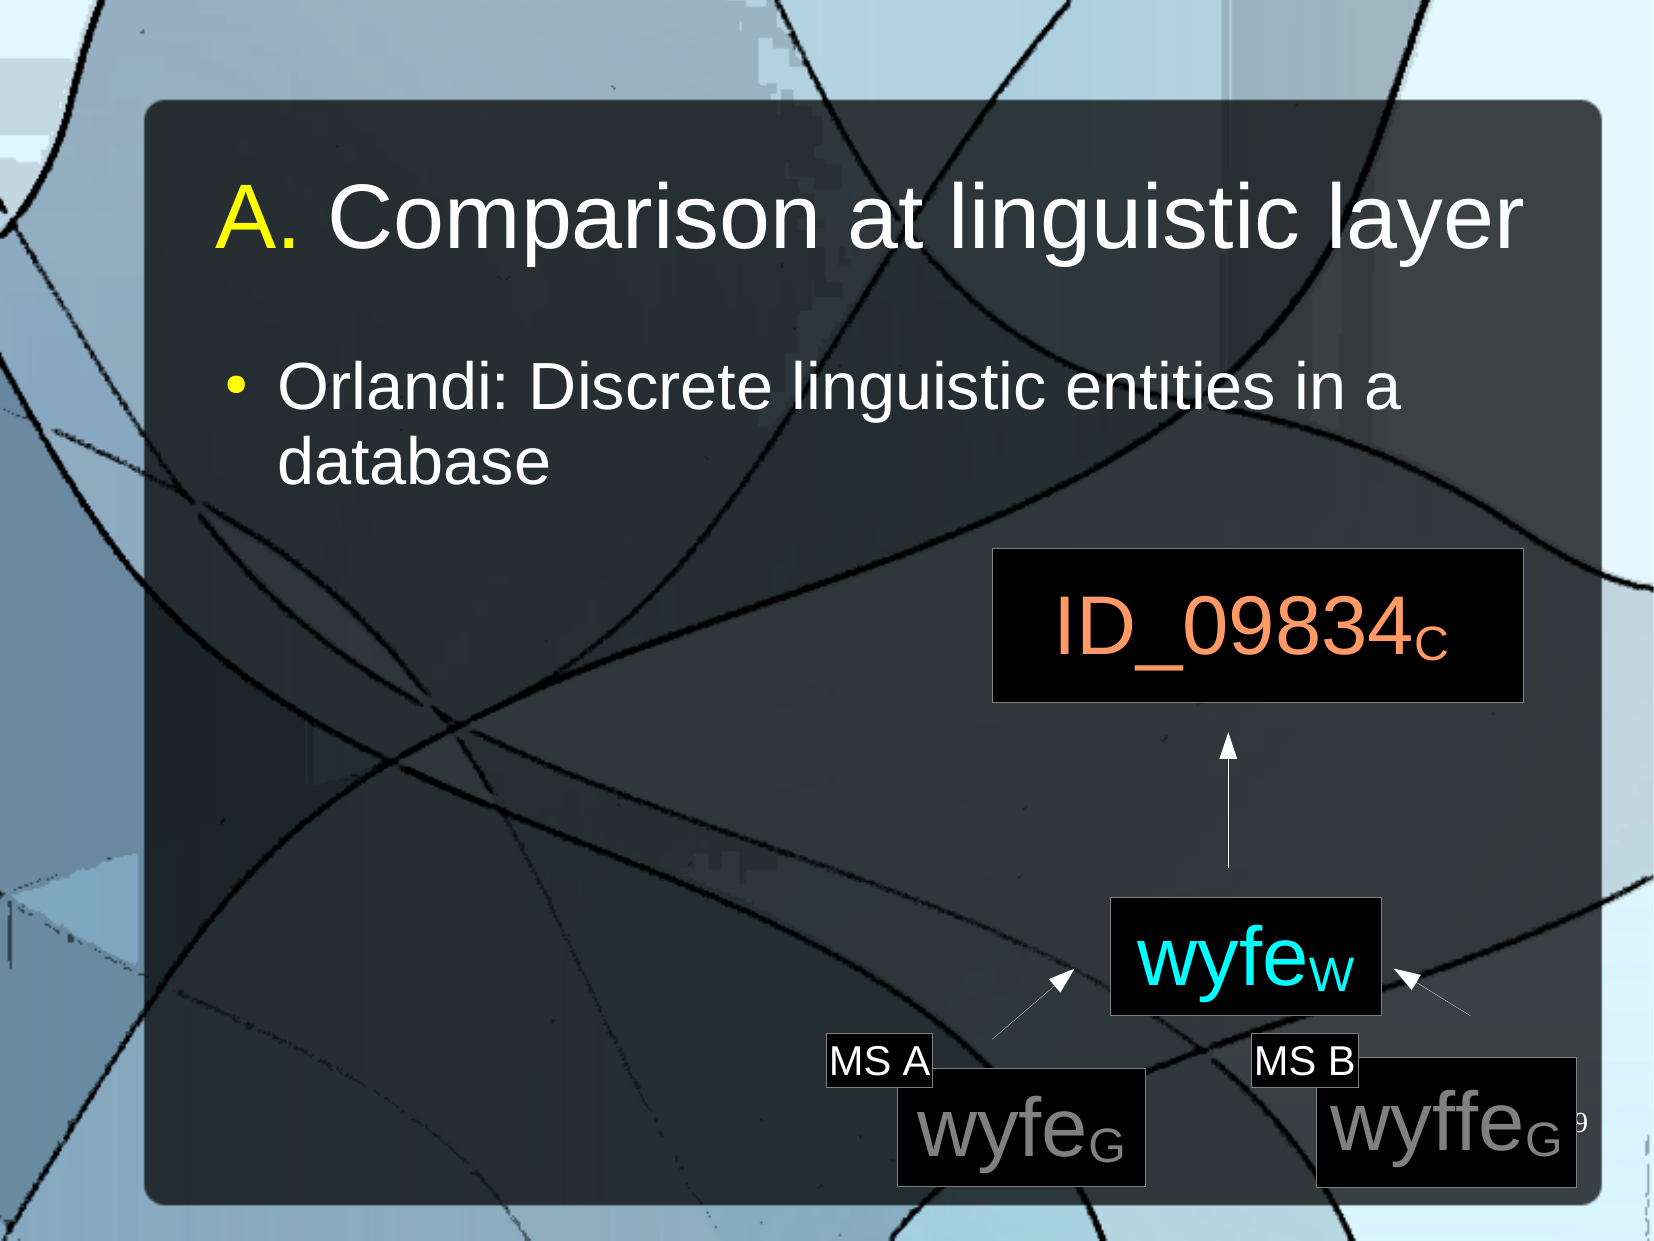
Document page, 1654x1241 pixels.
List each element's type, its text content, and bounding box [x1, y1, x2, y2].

text_box MS B [1251, 1033, 1359, 1088]
list Orlandi: Discrete linguistic entities in a database [206, 349, 1524, 1069]
picture [0, 0, 1654, 1241]
text_box wyfeG [897, 1068, 1146, 1187]
text_box ID_09834C [992, 548, 1524, 703]
text_box wyfeW [1110, 897, 1382, 1016]
title A. Comparison at linguistic layer [159, 108, 1583, 325]
text_box MS A [826, 1033, 933, 1088]
text_box wyffeG [1316, 1057, 1577, 1188]
